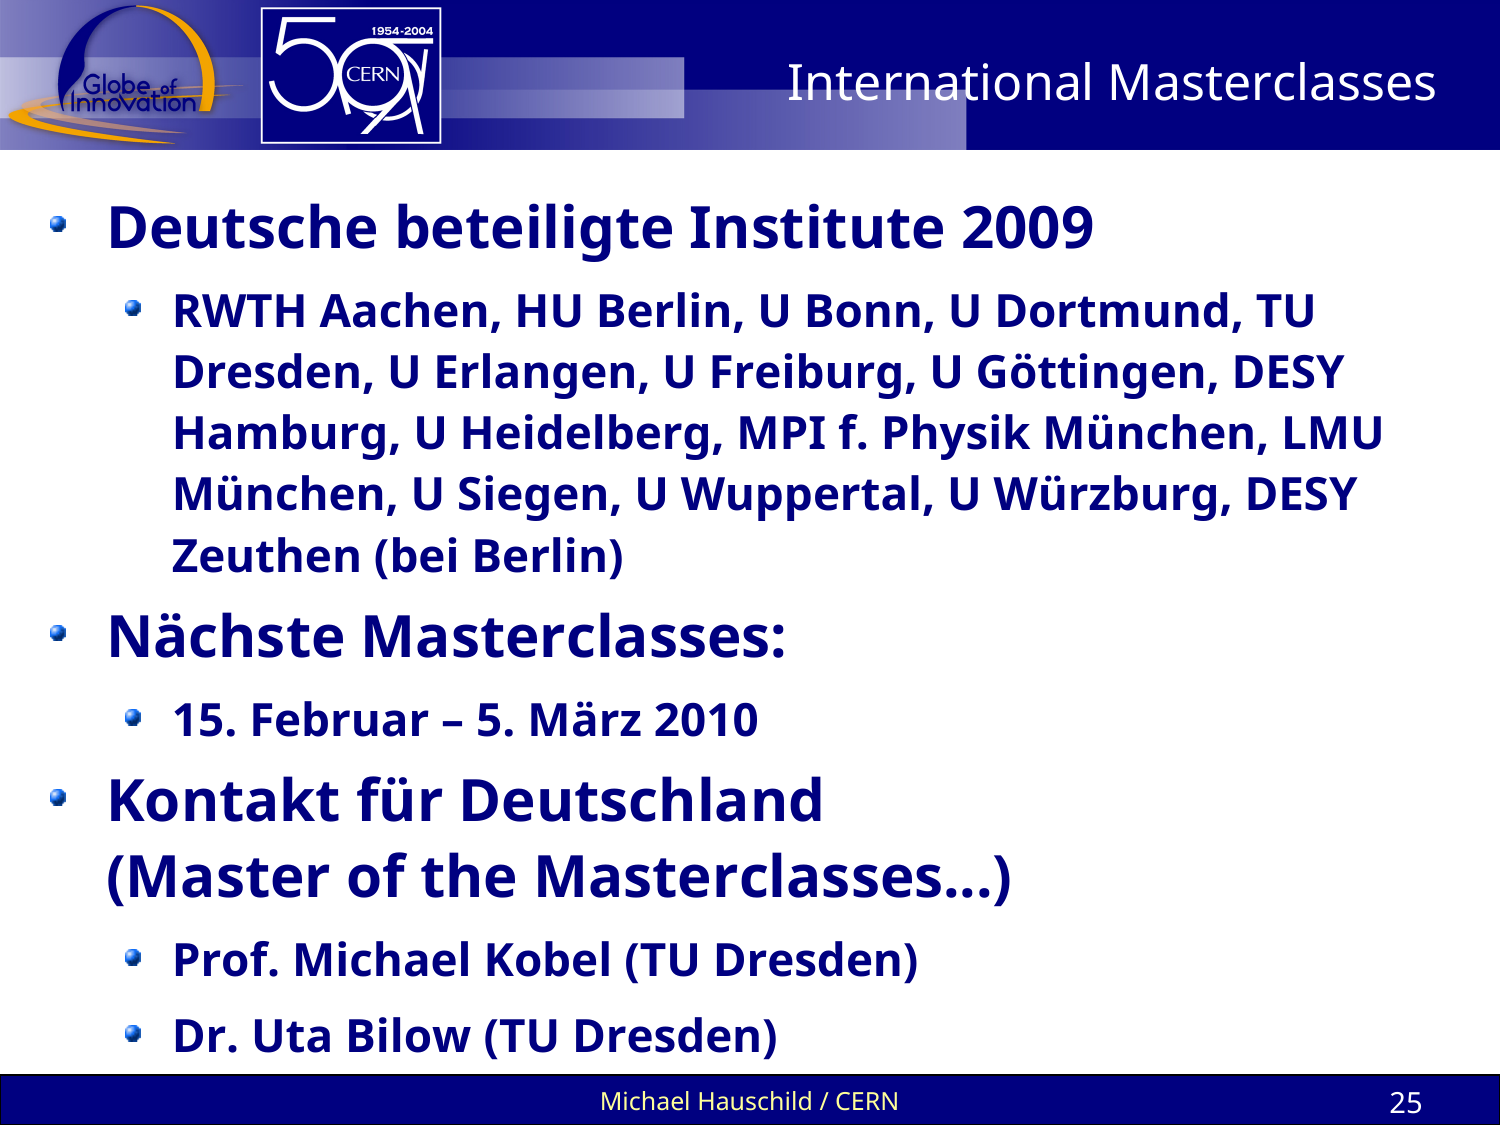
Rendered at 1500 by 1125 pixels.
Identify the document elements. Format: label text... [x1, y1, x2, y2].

list Deutsche beteiligte Institute 2009 RWTH Aachen, HU Berlin, U Bonn, U Dortmund, TU Dresden, U Erlangen, U Freiburg, U Göttingen, DESY Hamburg, U Heidelberg, MPI f. Physik München, LMU München, U Siegen, U Wuppertal, U Würzburg, DESY Zeuthen (bei Berlin) Nächste Masterclasses: 15. Februar – 5. März 2010 Kontakt für Deutschland (Master of the Masterclasses...) Prof. Michael Kobel (TU Dresden) Dr. Uta Bilow (TU Dresden) [50, 187, 1438, 1038]
picture [125, 1038, 141, 1042]
title International Masterclasses [450, 37, 1438, 126]
picture [0, 0, 1500, 150]
